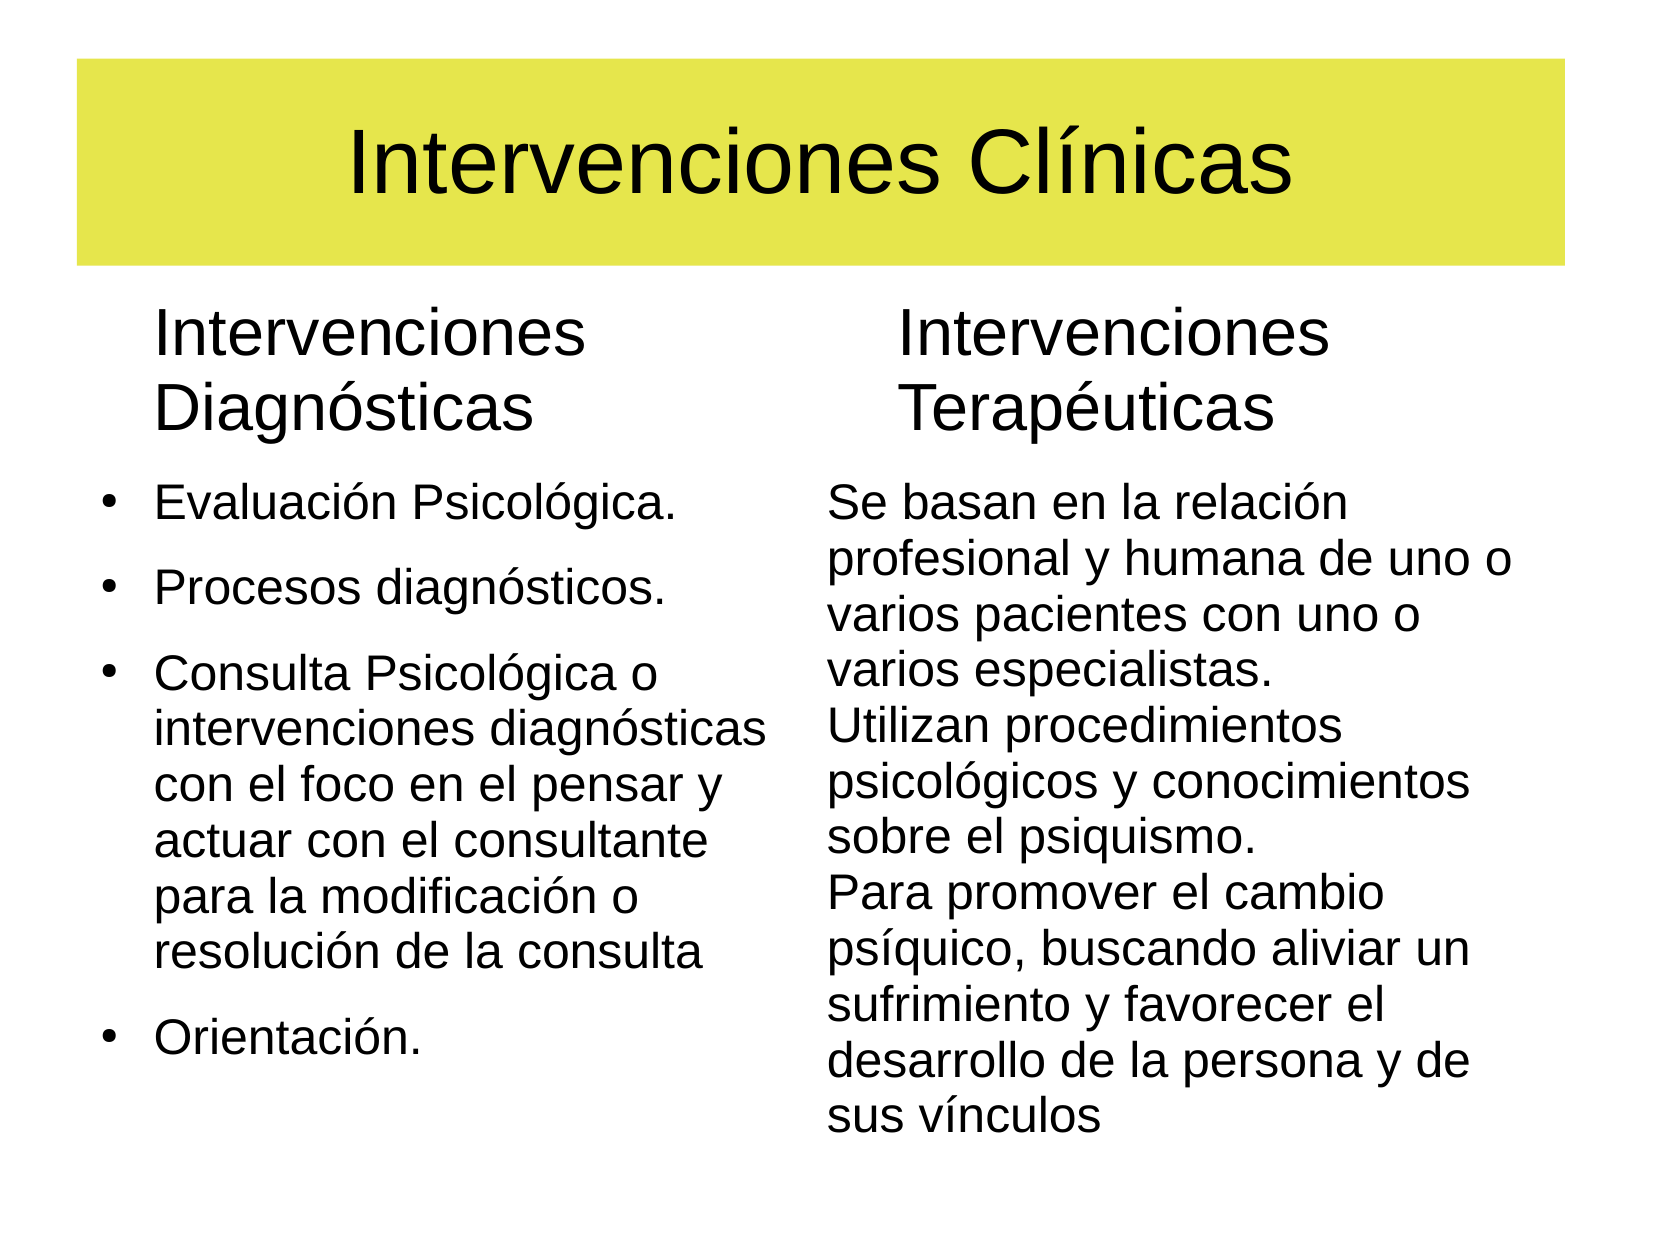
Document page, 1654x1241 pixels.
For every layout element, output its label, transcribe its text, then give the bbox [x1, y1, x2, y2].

list Intervenciones Diagnósticas Evaluación Psicológica. Procesos diagnósticos. Consulta Psicológica o intervenciones diagnósticas con el foco en el pensar y actuar con el consultante para la modificación o resolución de la consulta Orientación. [82, 295, 809, 1109]
list Intervenciones Terapéuticas Se basan en la relación profesional y humana de uno o varios pacientes con uno o varios especialistas. Utilizan procedimientos psicológicos y conocimientos sobre el psiquismo. Para promover el cambio psíquico, buscando aliviar un sufrimiento y favorecer el desarrollo de la persona y de sus vínculos [826, 295, 1553, 1144]
title Intervenciones Clínicas [76, 58, 1565, 266]
